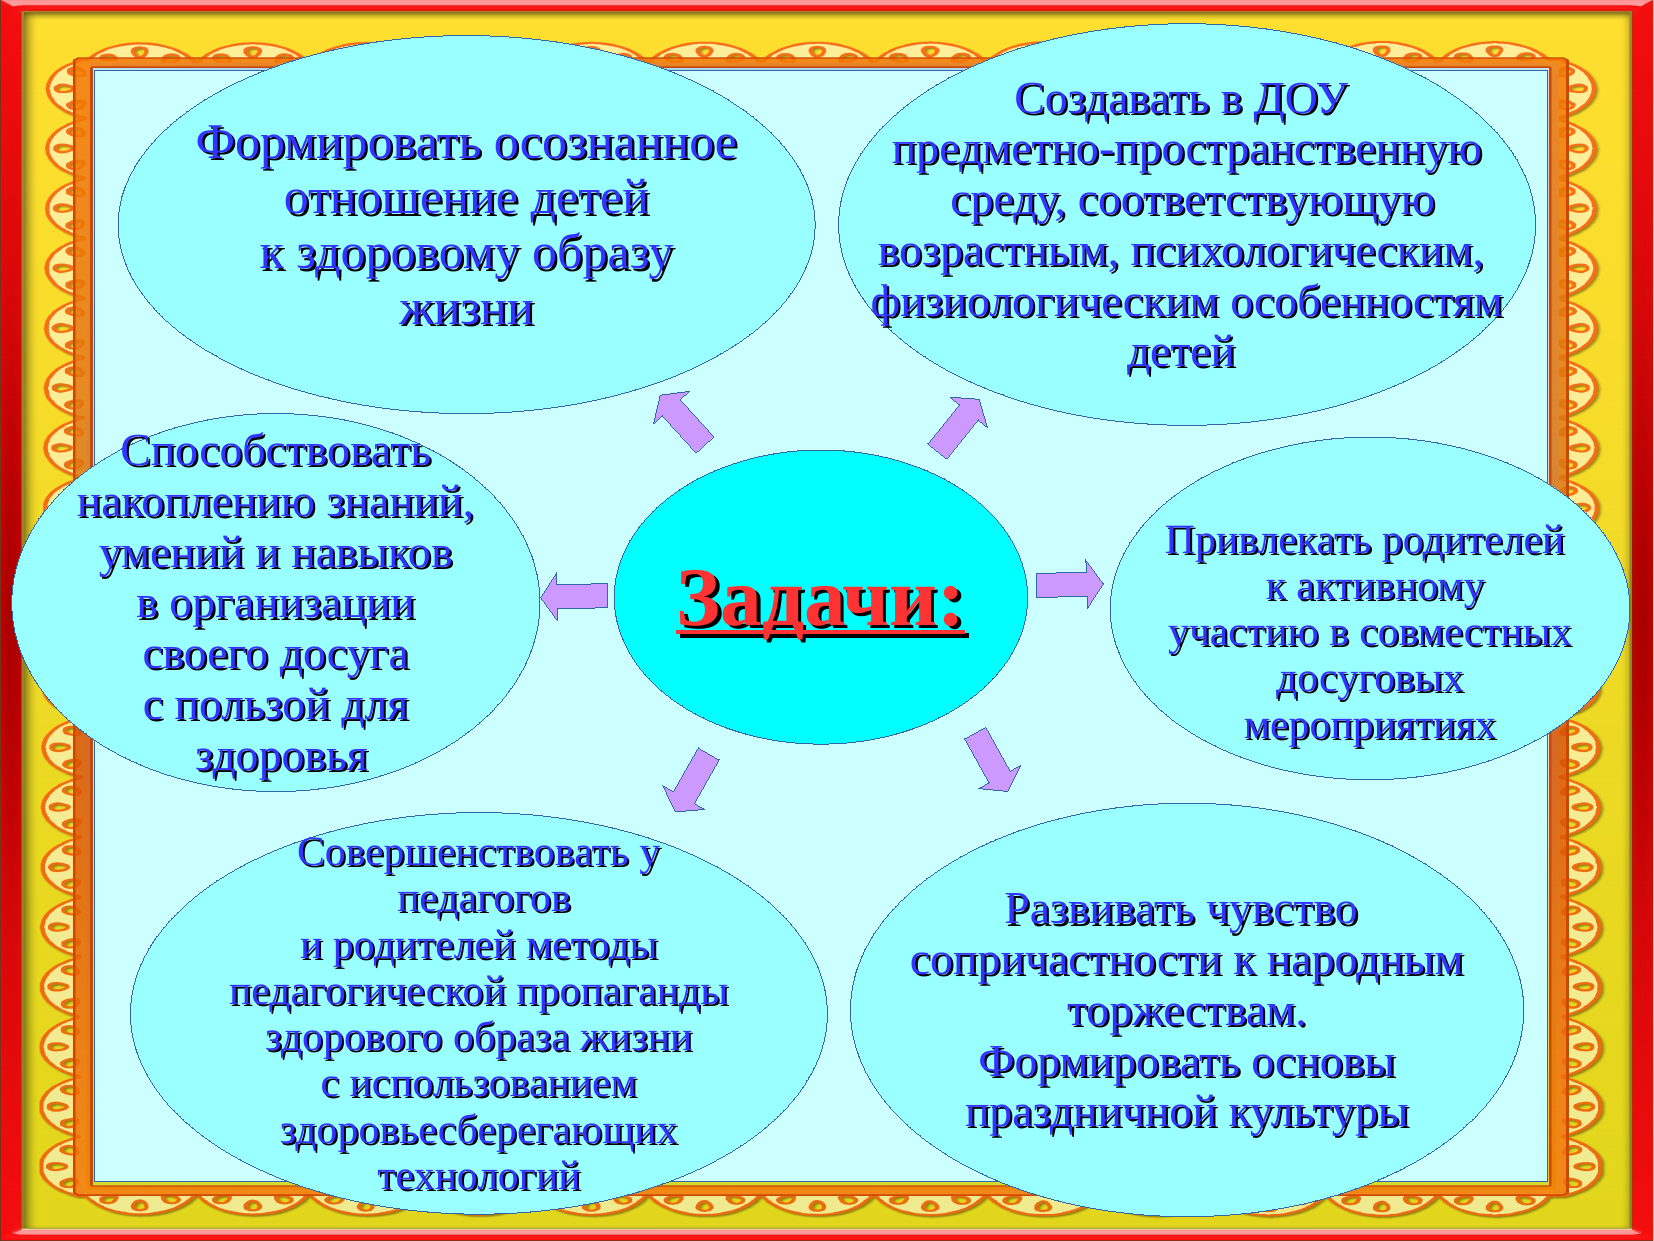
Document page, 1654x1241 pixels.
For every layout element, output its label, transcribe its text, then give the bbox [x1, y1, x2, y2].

text_box Развивать чувство сопричастности к народным торжествам. Формировать основы праздничной культуры [850, 803, 1524, 1217]
text_box [130, 438, 141, 444]
text_box Способствовать накоплению знаний, умений и навыков в организации своего досуга с пользой для здоровья [11, 413, 540, 792]
text_box Формировать осознанное отношение детей к здоровому образу жизни [118, 35, 816, 414]
picture [0, 0, 1654, 1241]
text_box [94, 70, 1548, 1182]
text_box Задачи: [614, 450, 1028, 745]
text_box Создавать в ДОУ предметно-пространственную среду, соответствующую возрастным, психологическим, физиологическим особенностям детей [838, 23, 1536, 426]
text_box Привлекать родителей к активному участию в совместных досуговых мероприятиях [1110, 437, 1630, 780]
text_box Совершенствовать у педагогов и родителей методы педагогической пропаганды здорового образа жизни с использованием здоровьесберегающих технологий [130, 812, 828, 1215]
